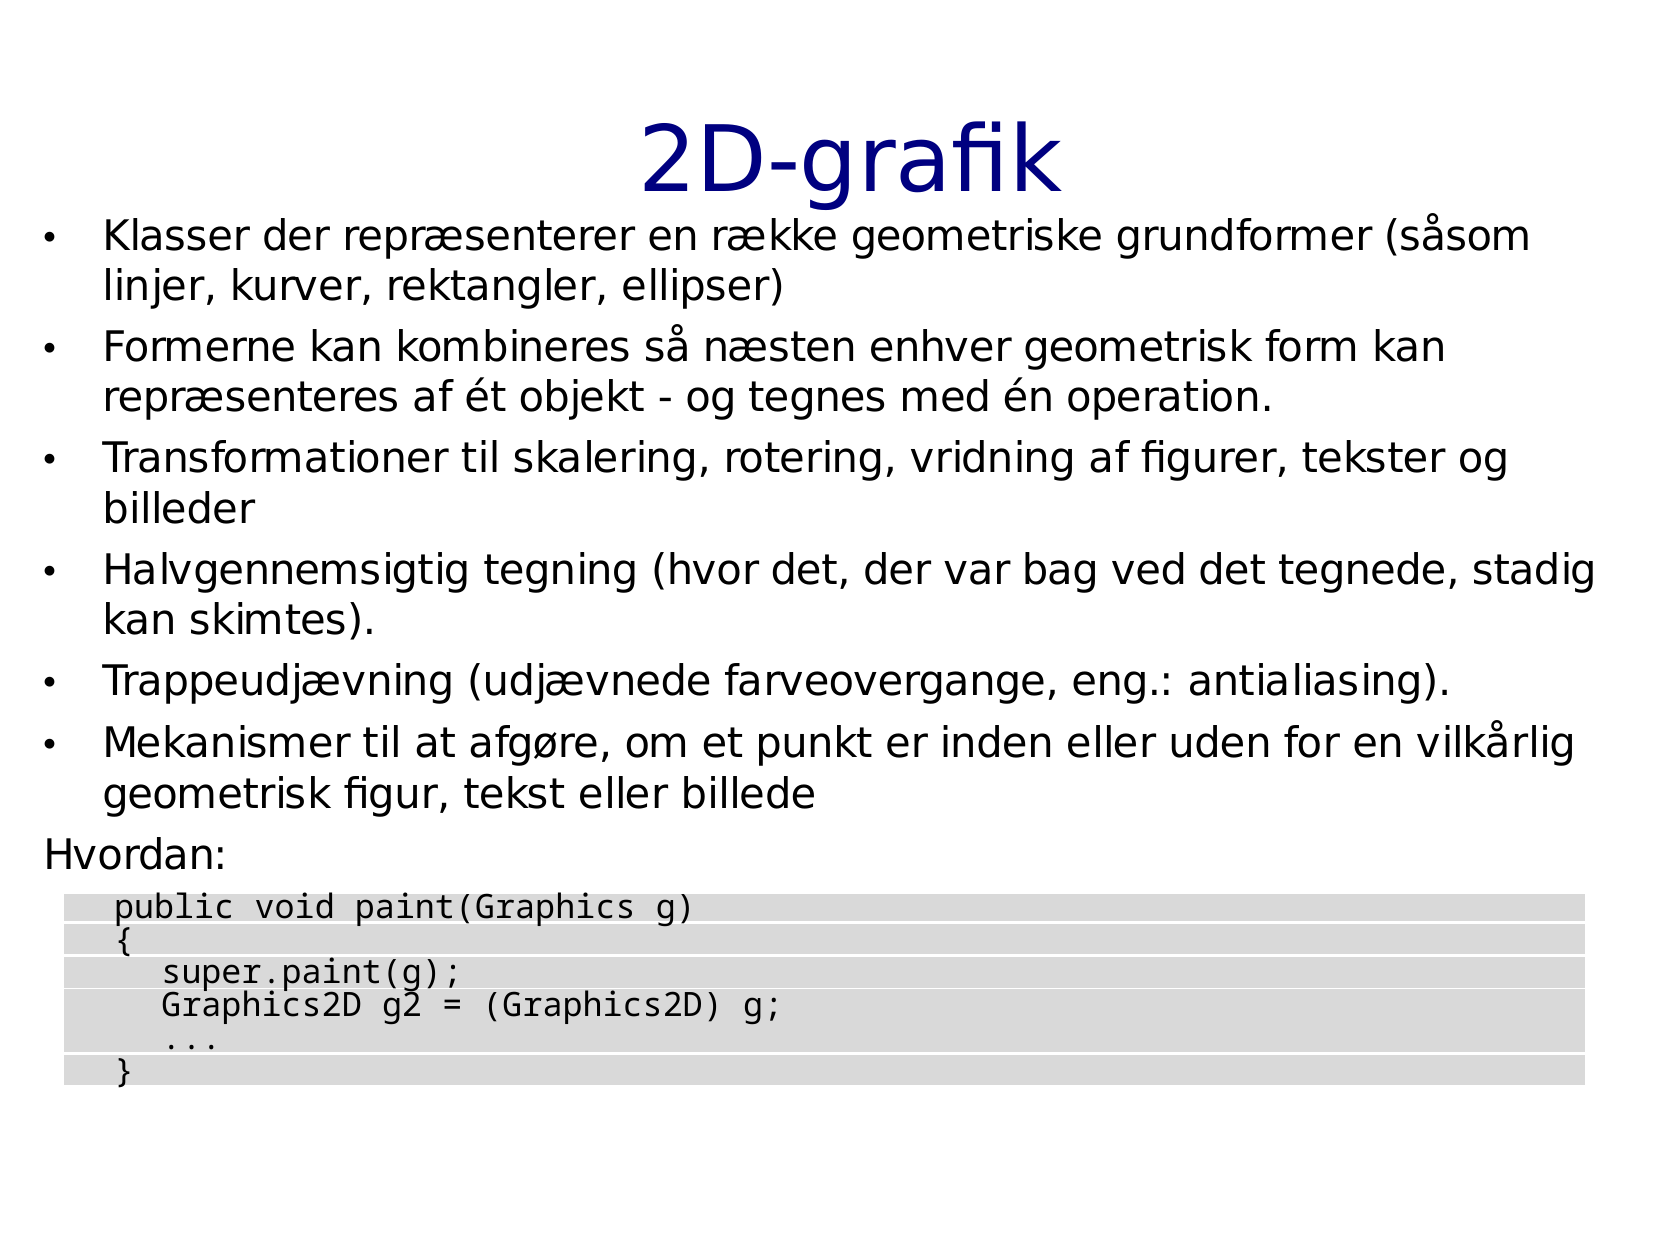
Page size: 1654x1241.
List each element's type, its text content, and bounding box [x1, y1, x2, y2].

title 2D-grafik [156, 55, 1534, 211]
chart [40, 211, 1611, 1241]
